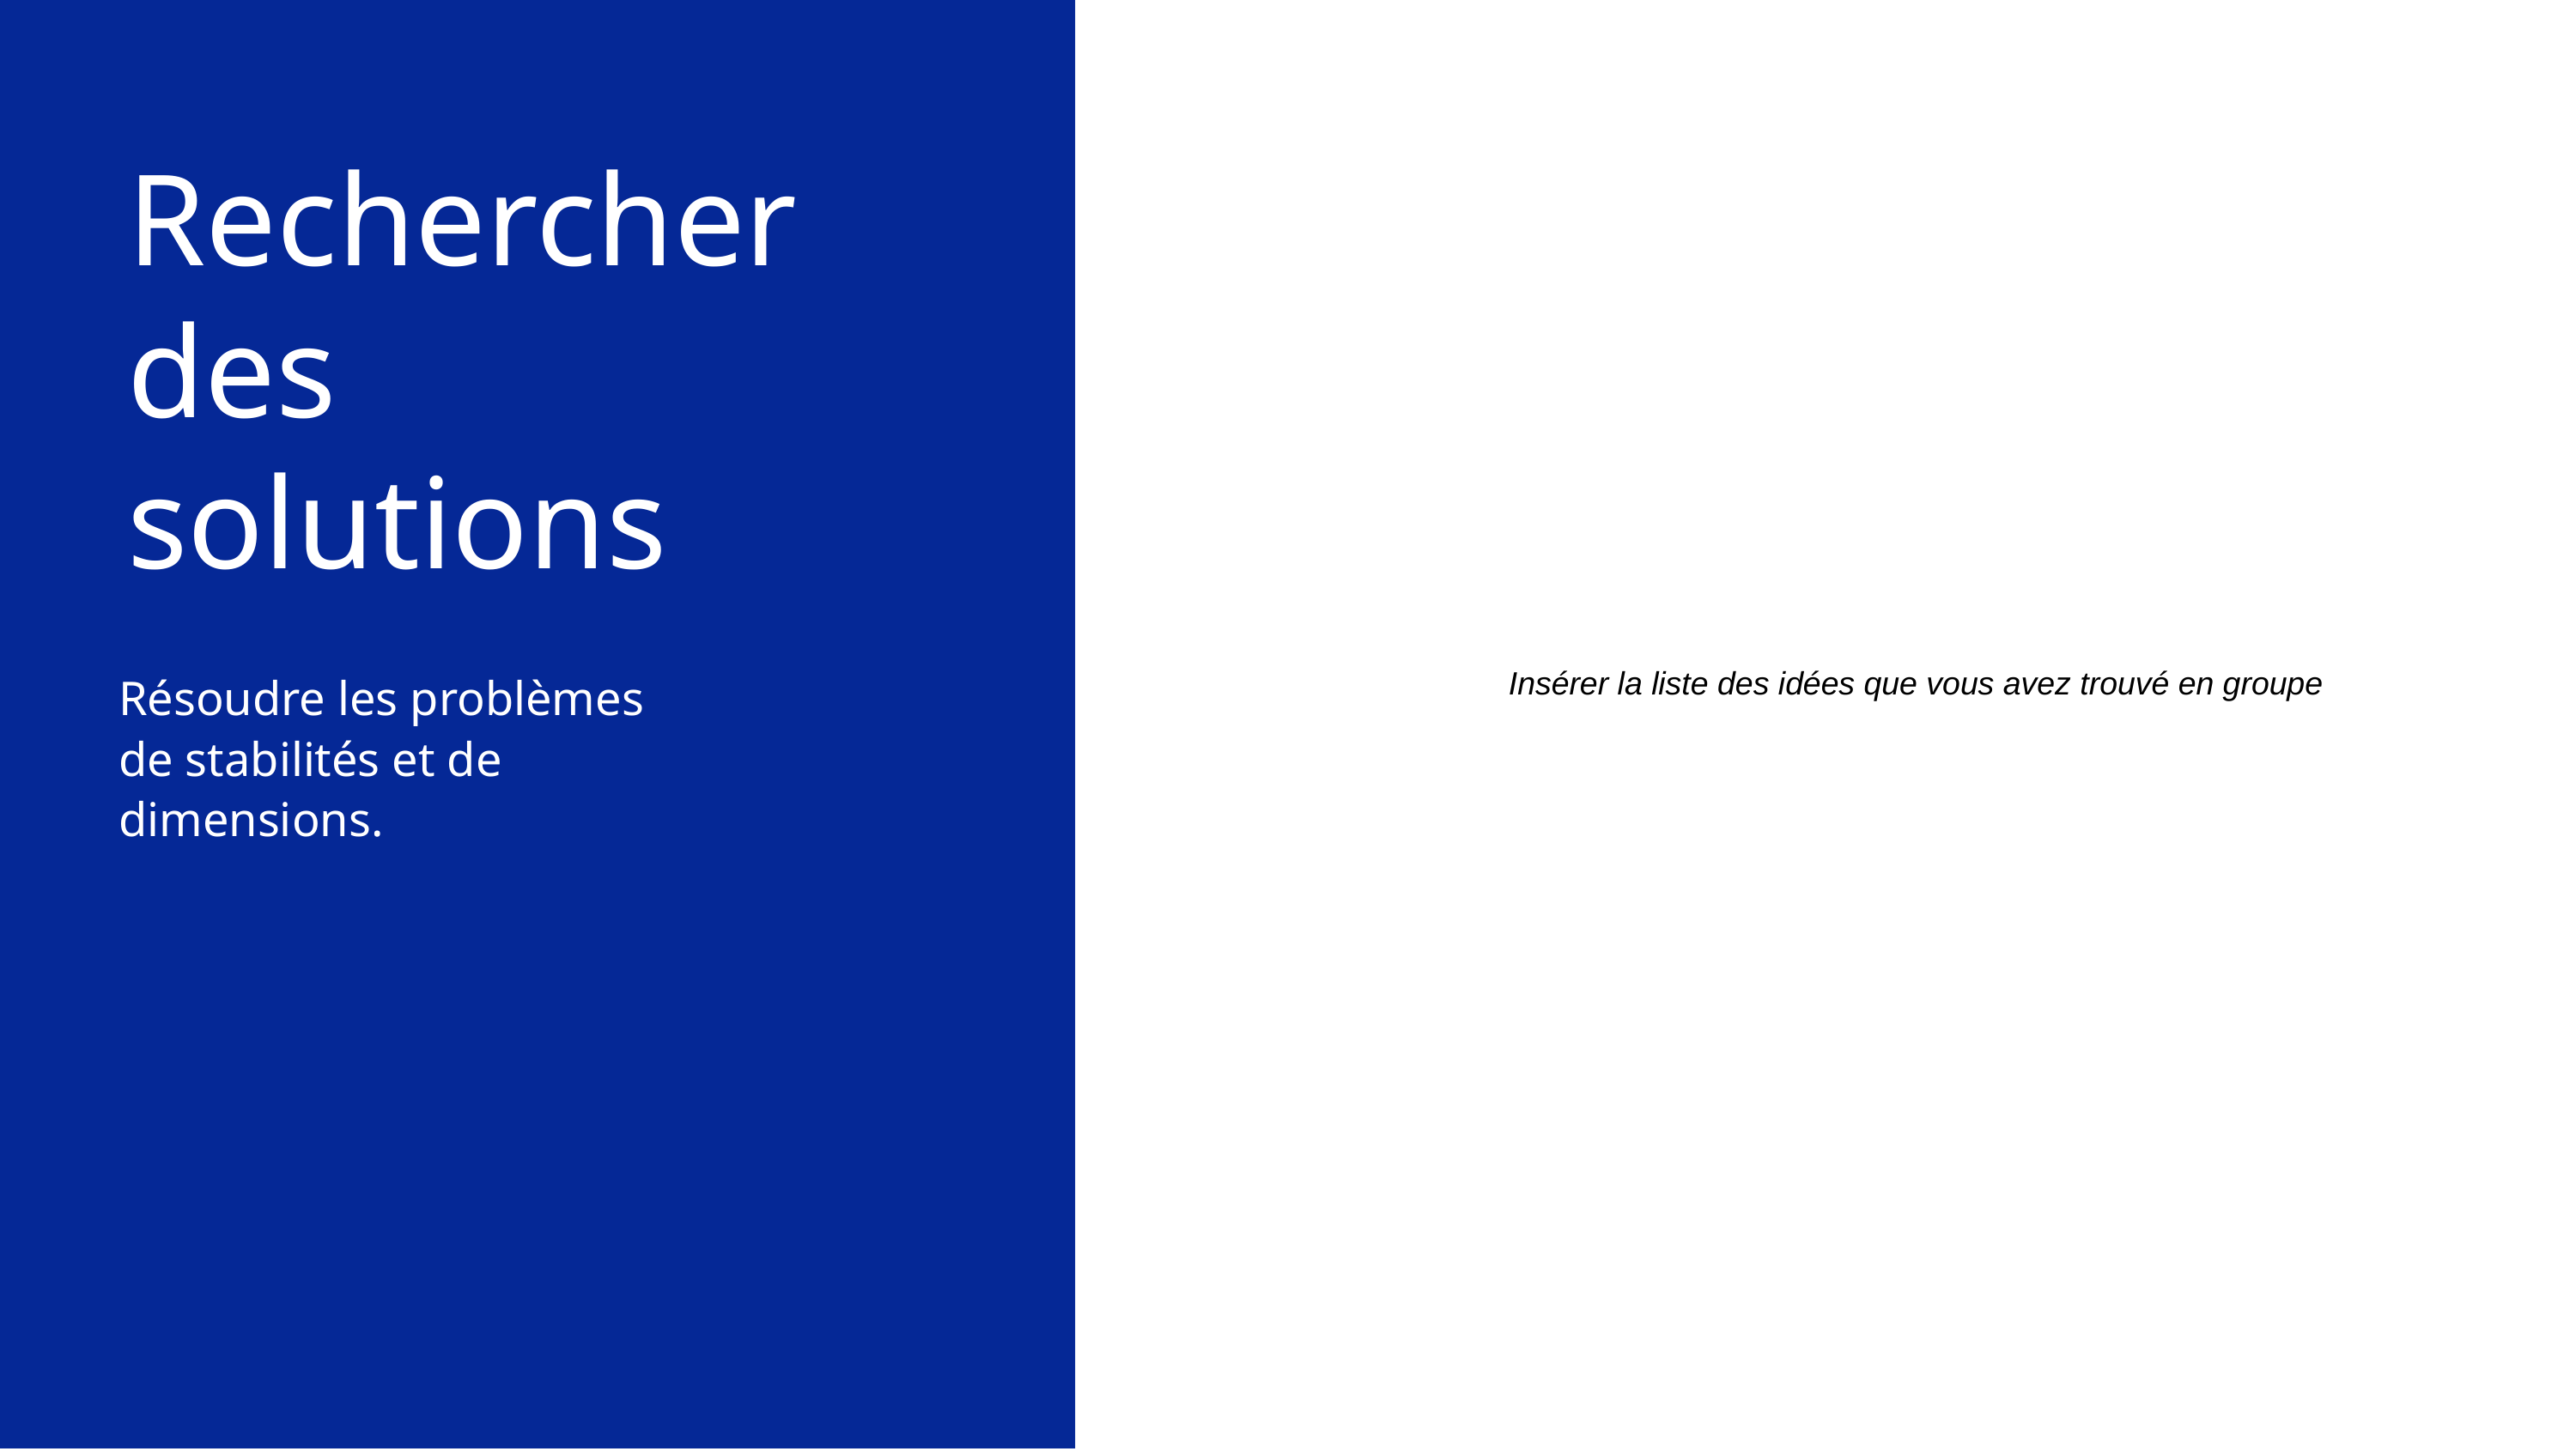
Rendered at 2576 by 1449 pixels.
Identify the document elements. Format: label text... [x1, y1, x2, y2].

text_box Insérer la liste des idées que vous avez trouvé en groupe [1496, 658, 2338, 708]
text_box Résoudre les problèmes de stabilités et de dimensions. [118, 664, 710, 846]
text_box [0, 0, 1076, 1449]
text_box Rechercher des solutions [127, 139, 907, 594]
